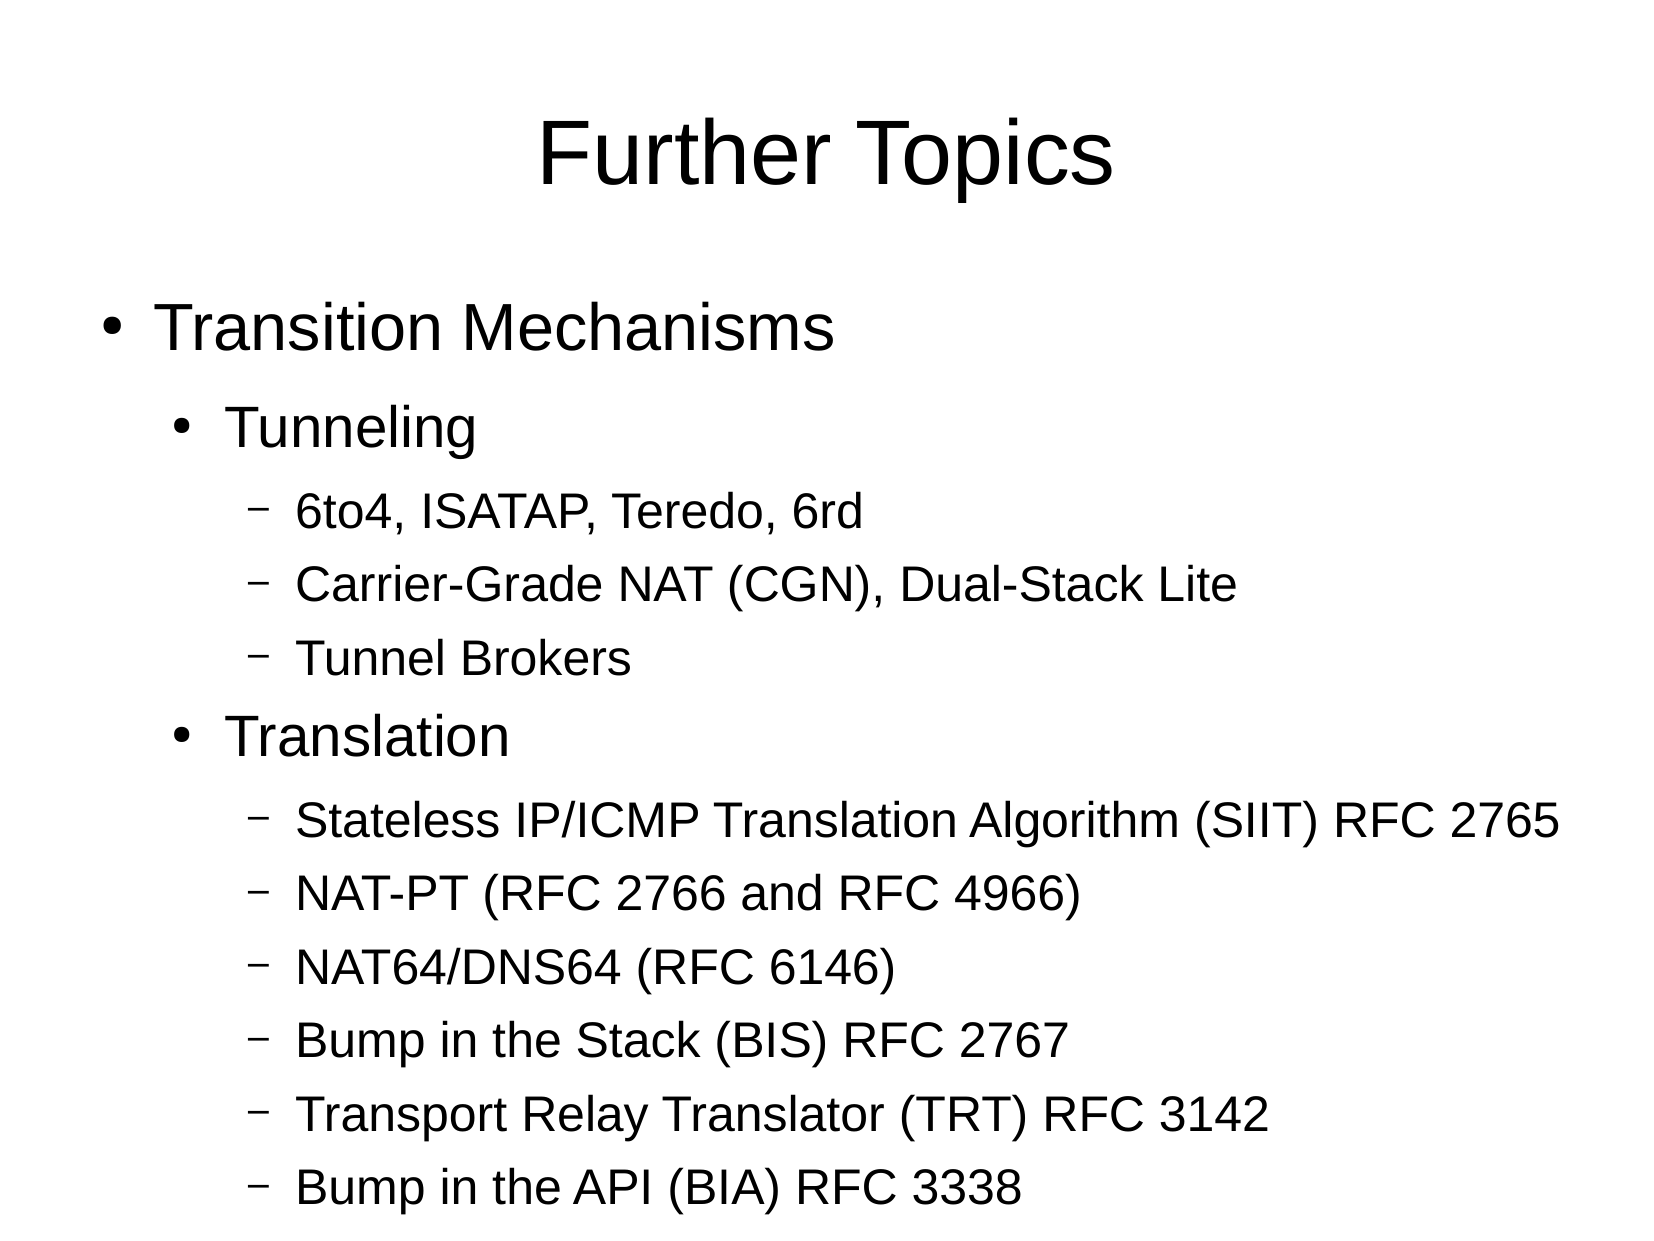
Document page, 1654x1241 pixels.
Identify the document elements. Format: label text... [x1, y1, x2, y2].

title Further Topics [82, 56, 1571, 250]
list Transition Mechanisms Tunneling 6to4, ISATAP, Teredo, 6rd Carrier-Grade NAT (CGN), Dual-Stack Lite Tunnel Brokers Translation Stateless IP/ICMP Translation Algorithm (SIIT) RFC 2765 NAT-PT (RFC 2766 and RFC 4966) NAT64/DNS64 (RFC 6146) Bump in the Stack (BIS) RFC 2767 Transport Relay Translator (TRT) RFC 3142 Bump in the API (BIA) RFC 3338 [82, 290, 1571, 1216]
